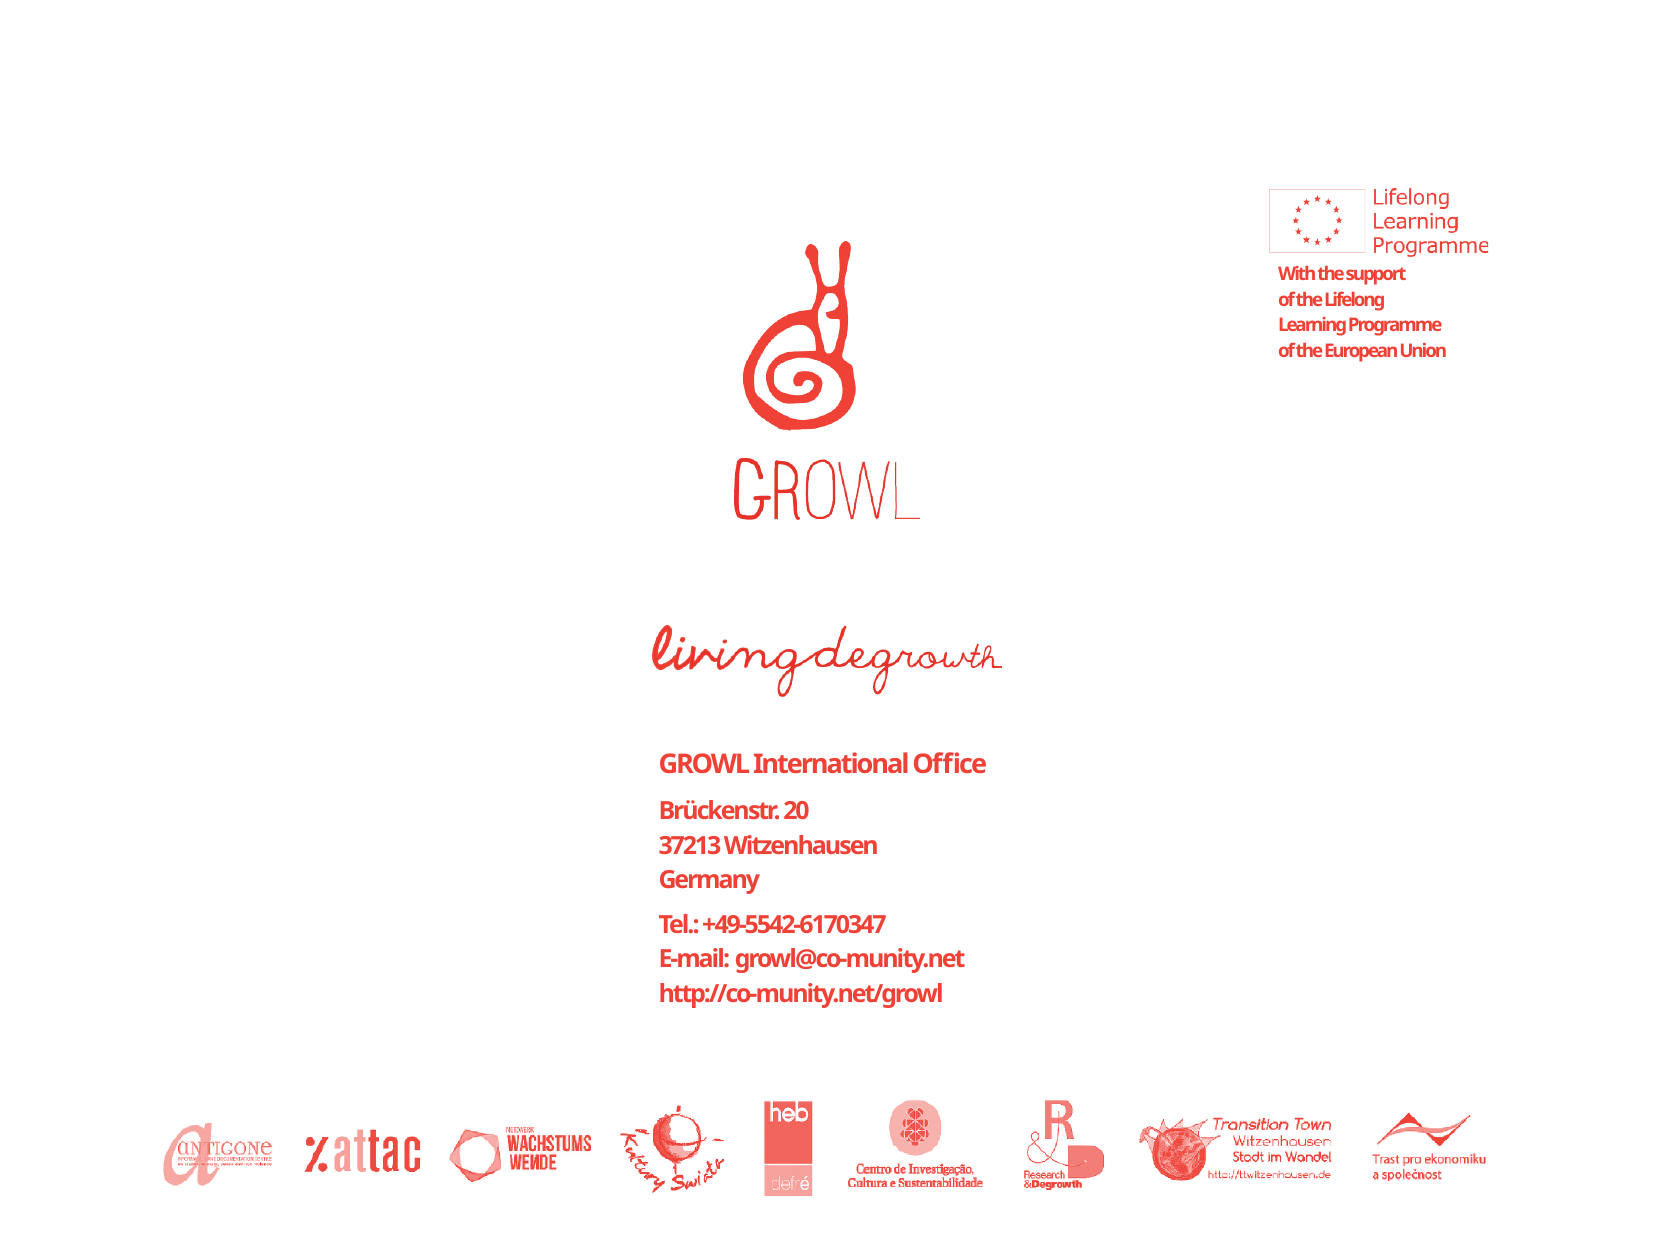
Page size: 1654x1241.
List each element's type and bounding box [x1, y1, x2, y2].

picture [652, 625, 1002, 697]
picture [734, 241, 920, 520]
picture [159, 1083, 1495, 1209]
picture [1269, 188, 1489, 266]
